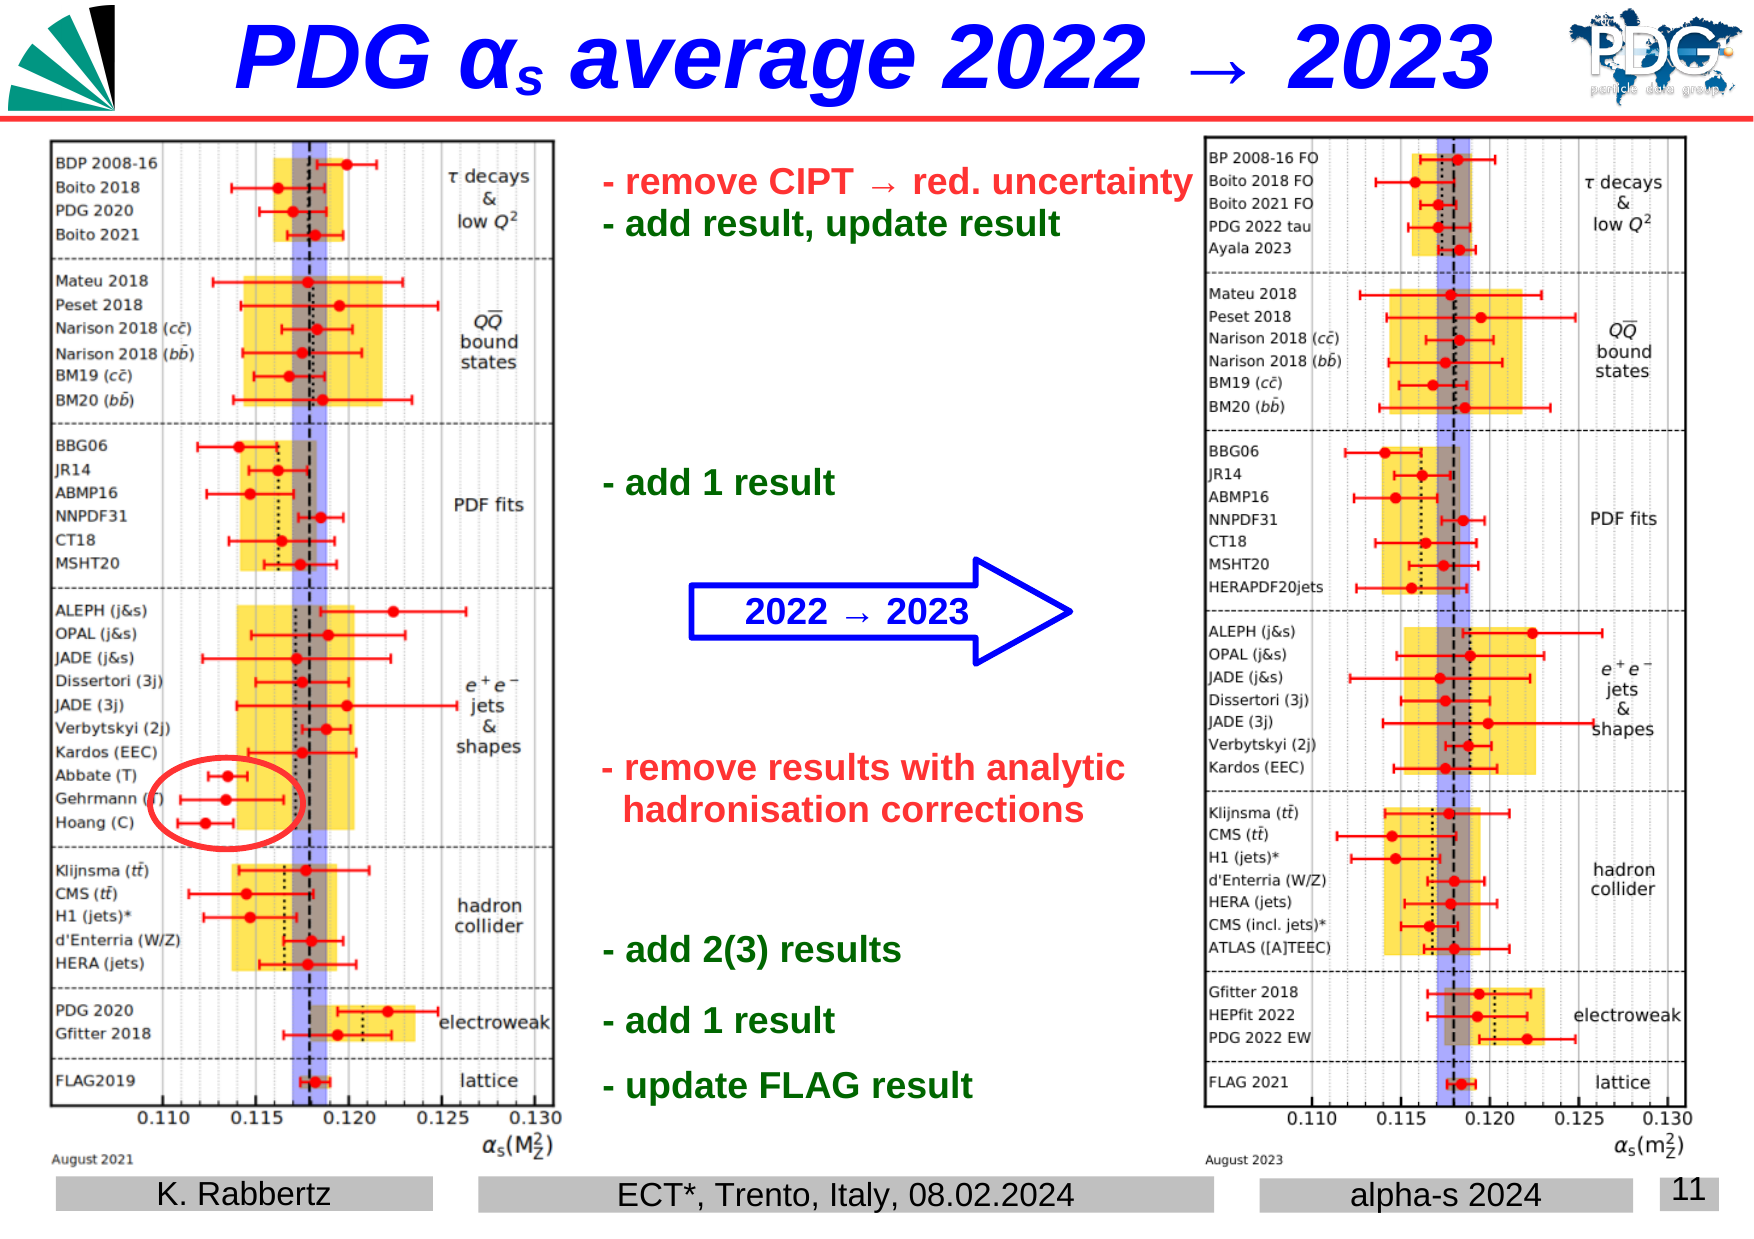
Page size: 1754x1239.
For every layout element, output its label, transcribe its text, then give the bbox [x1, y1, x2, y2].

picture [40, 133, 571, 1174]
text_box - remove results with analytic hadronisation corrections [589, 740, 1139, 837]
text_box - add 1 result [590, 455, 848, 510]
text_box - add 1 result [590, 993, 848, 1048]
title PDG αs average 2022 → 2023 [123, 0, 1606, 114]
text_box 2022 → 2023 [691, 559, 1071, 664]
text_box - add 2(3) results [590, 922, 915, 977]
text_box - update FLAG result [590, 1058, 986, 1113]
text_box - remove CIPT → red. uncertainty - add result, update result [590, 154, 1207, 251]
picture [1200, 132, 1694, 1174]
picture [8, 5, 115, 112]
picture [1606, 6, 1746, 108]
